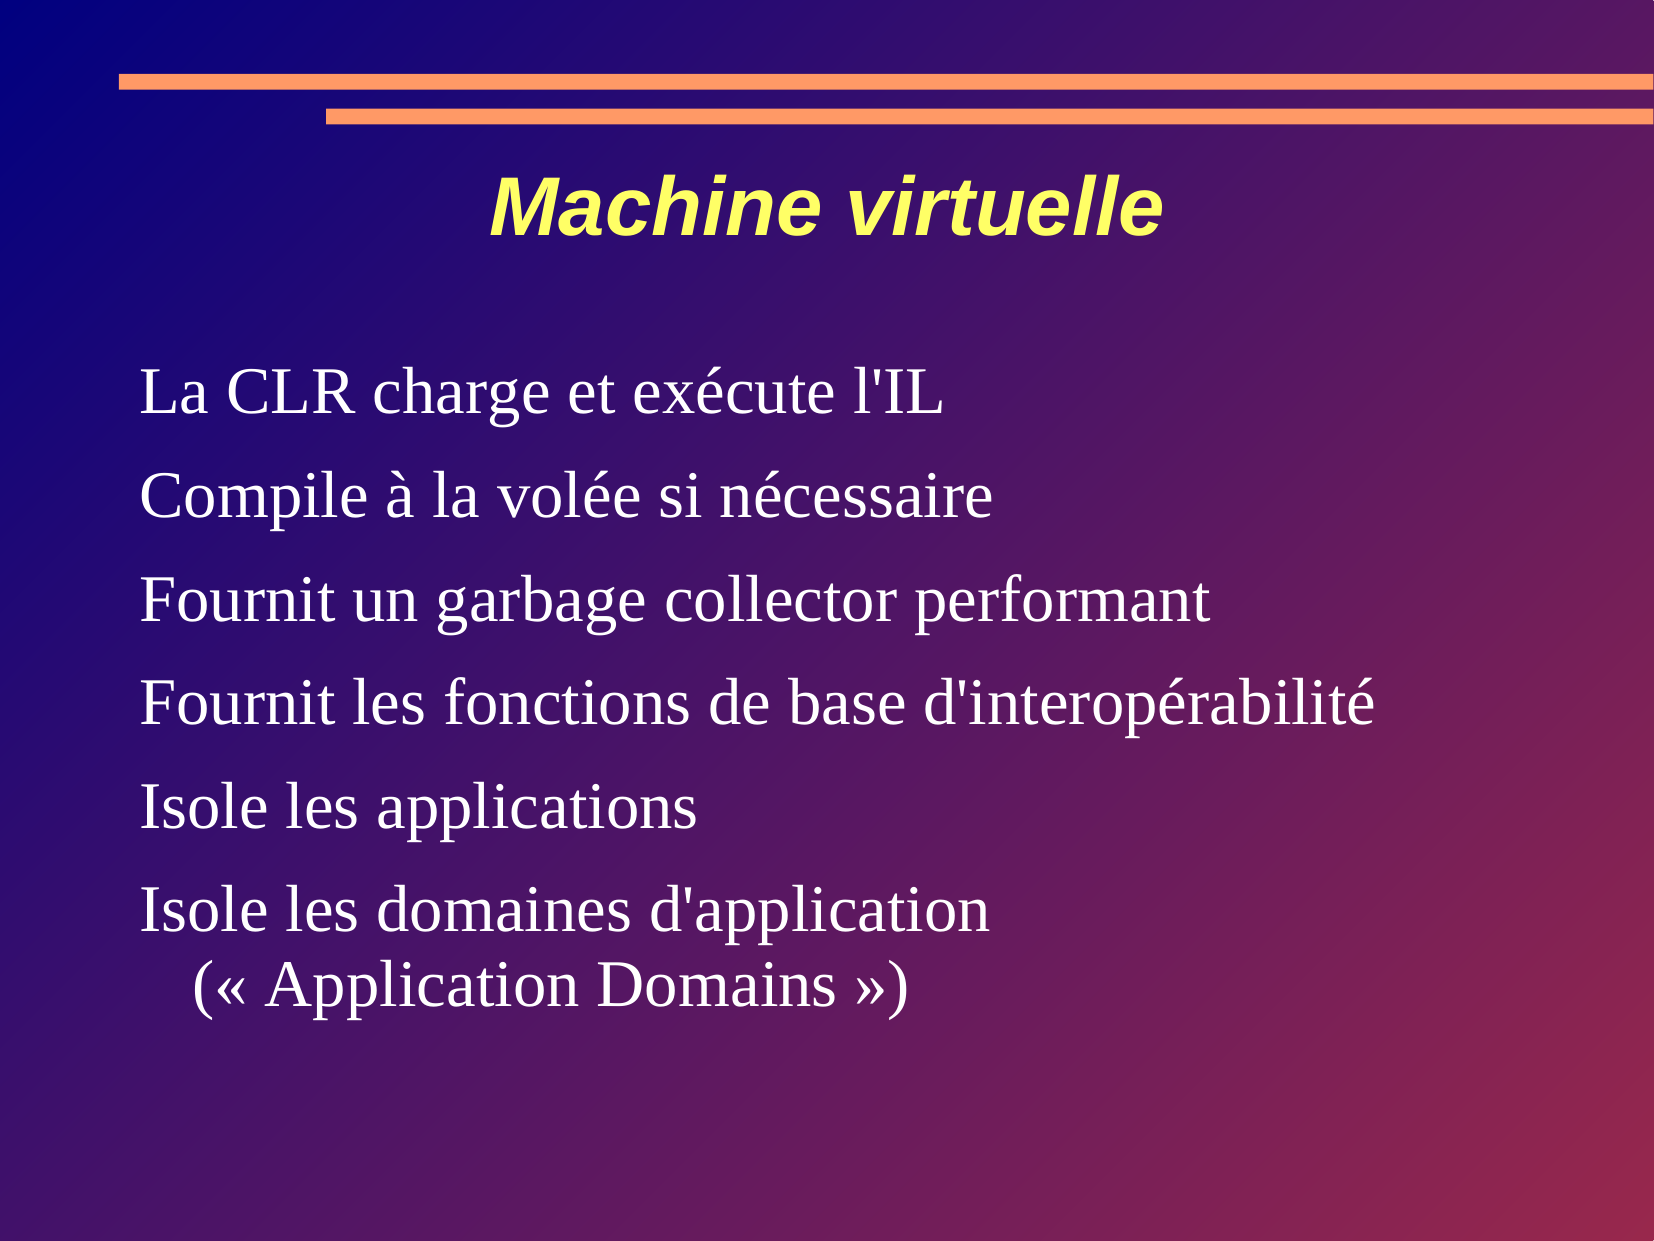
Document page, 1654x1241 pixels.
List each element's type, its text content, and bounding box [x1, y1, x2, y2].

title Machine virtuelle [121, 102, 1534, 311]
list La CLR charge et exécute l'IL Compile à la volée si nécessaire Fournit un garbage collector performant Fournit les fonctions de base d'interopérabilité Isole les applications Isole les domaines d'application (« Application Domains ») [121, 354, 1534, 1038]
